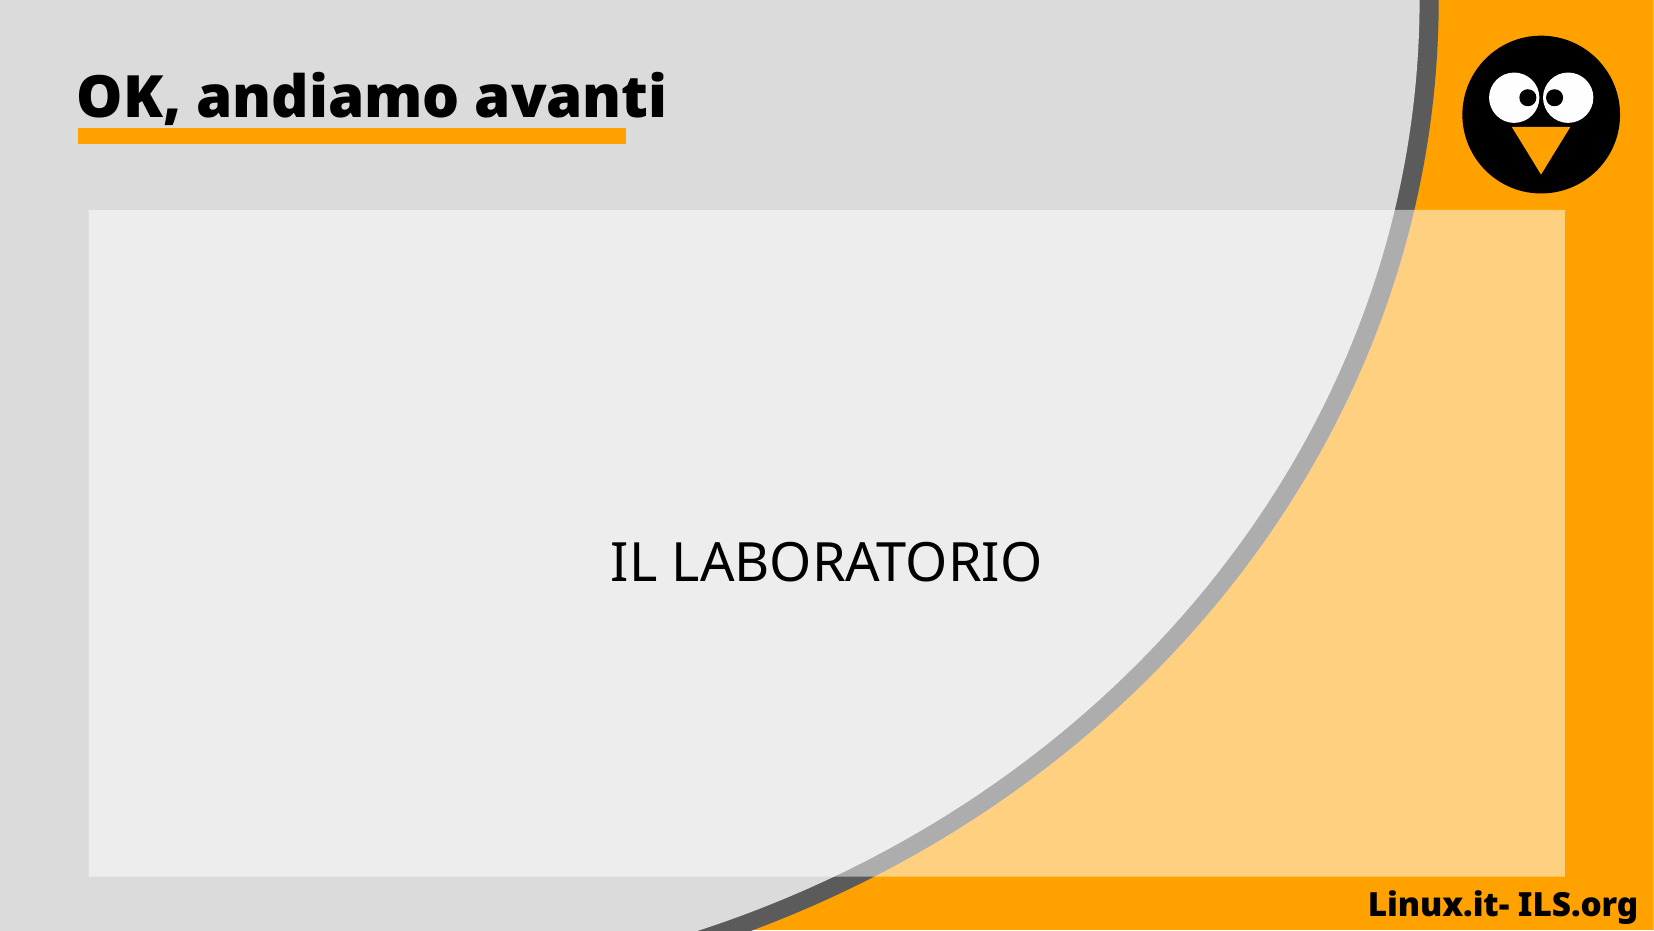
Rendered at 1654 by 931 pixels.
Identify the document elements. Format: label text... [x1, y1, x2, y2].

text_box Linux.it- ILS.org [1346, 873, 1654, 927]
subtitle IL LABORATORIO [88, 209, 1565, 877]
title OK, andiamo avanti [76, 28, 1264, 161]
